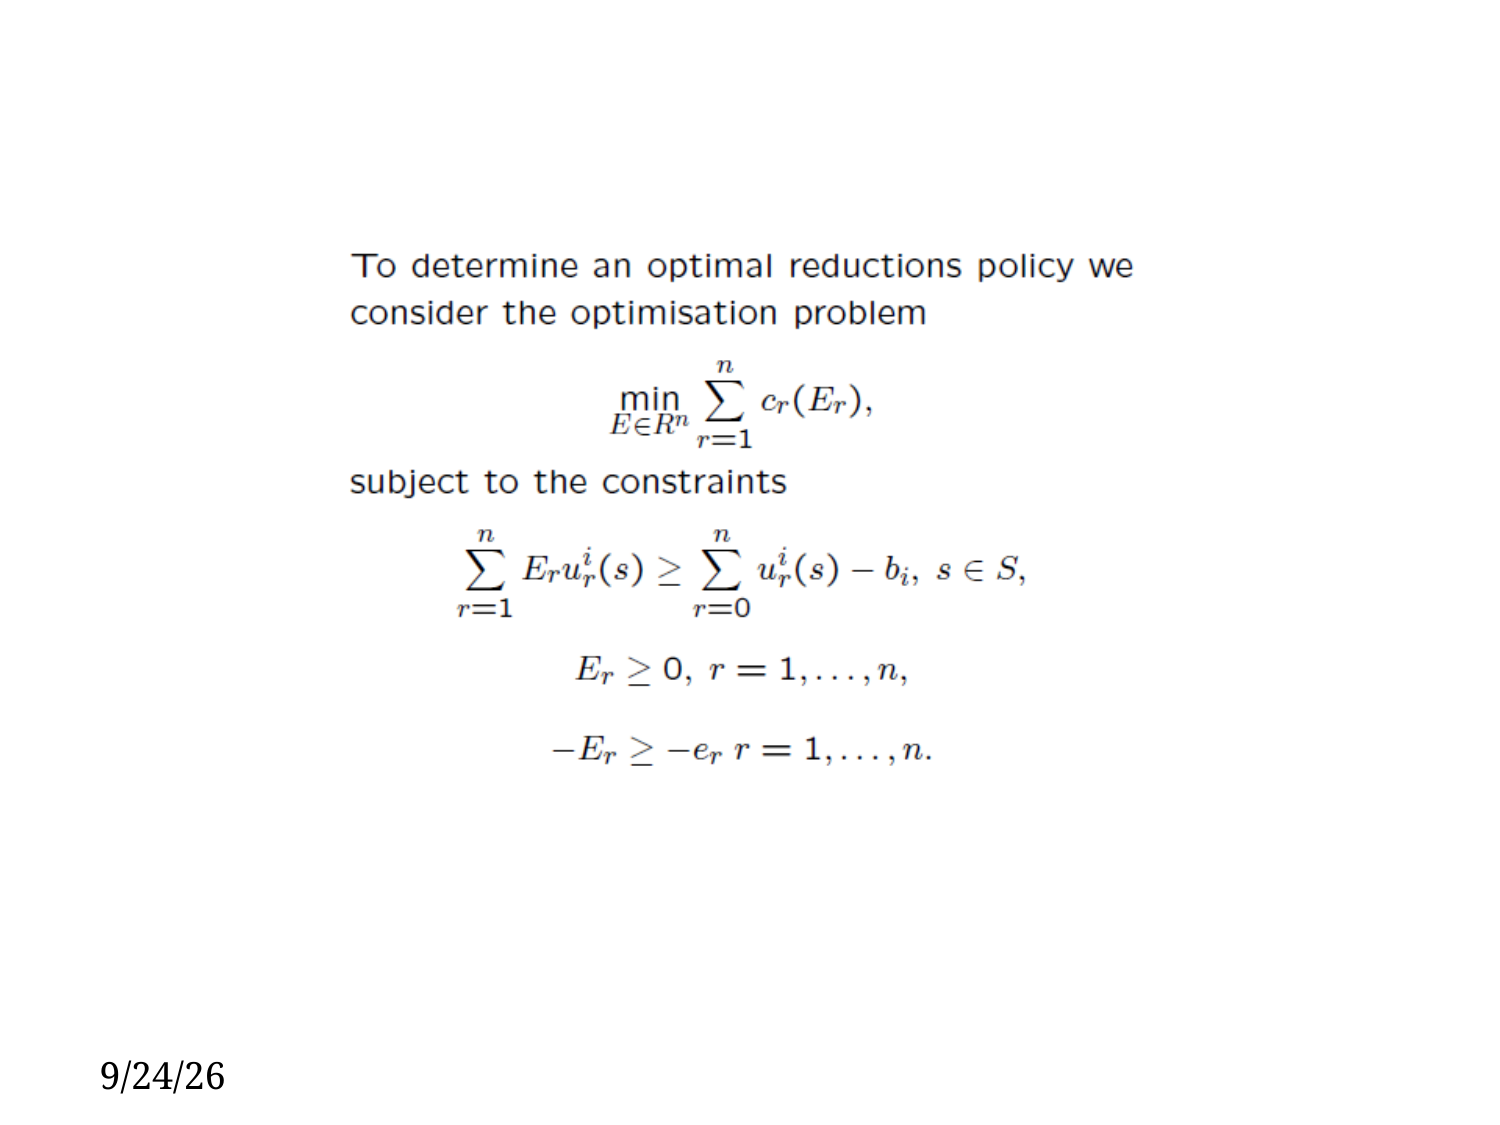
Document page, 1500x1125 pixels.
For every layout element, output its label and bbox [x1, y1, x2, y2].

picture [324, 215, 1176, 910]
